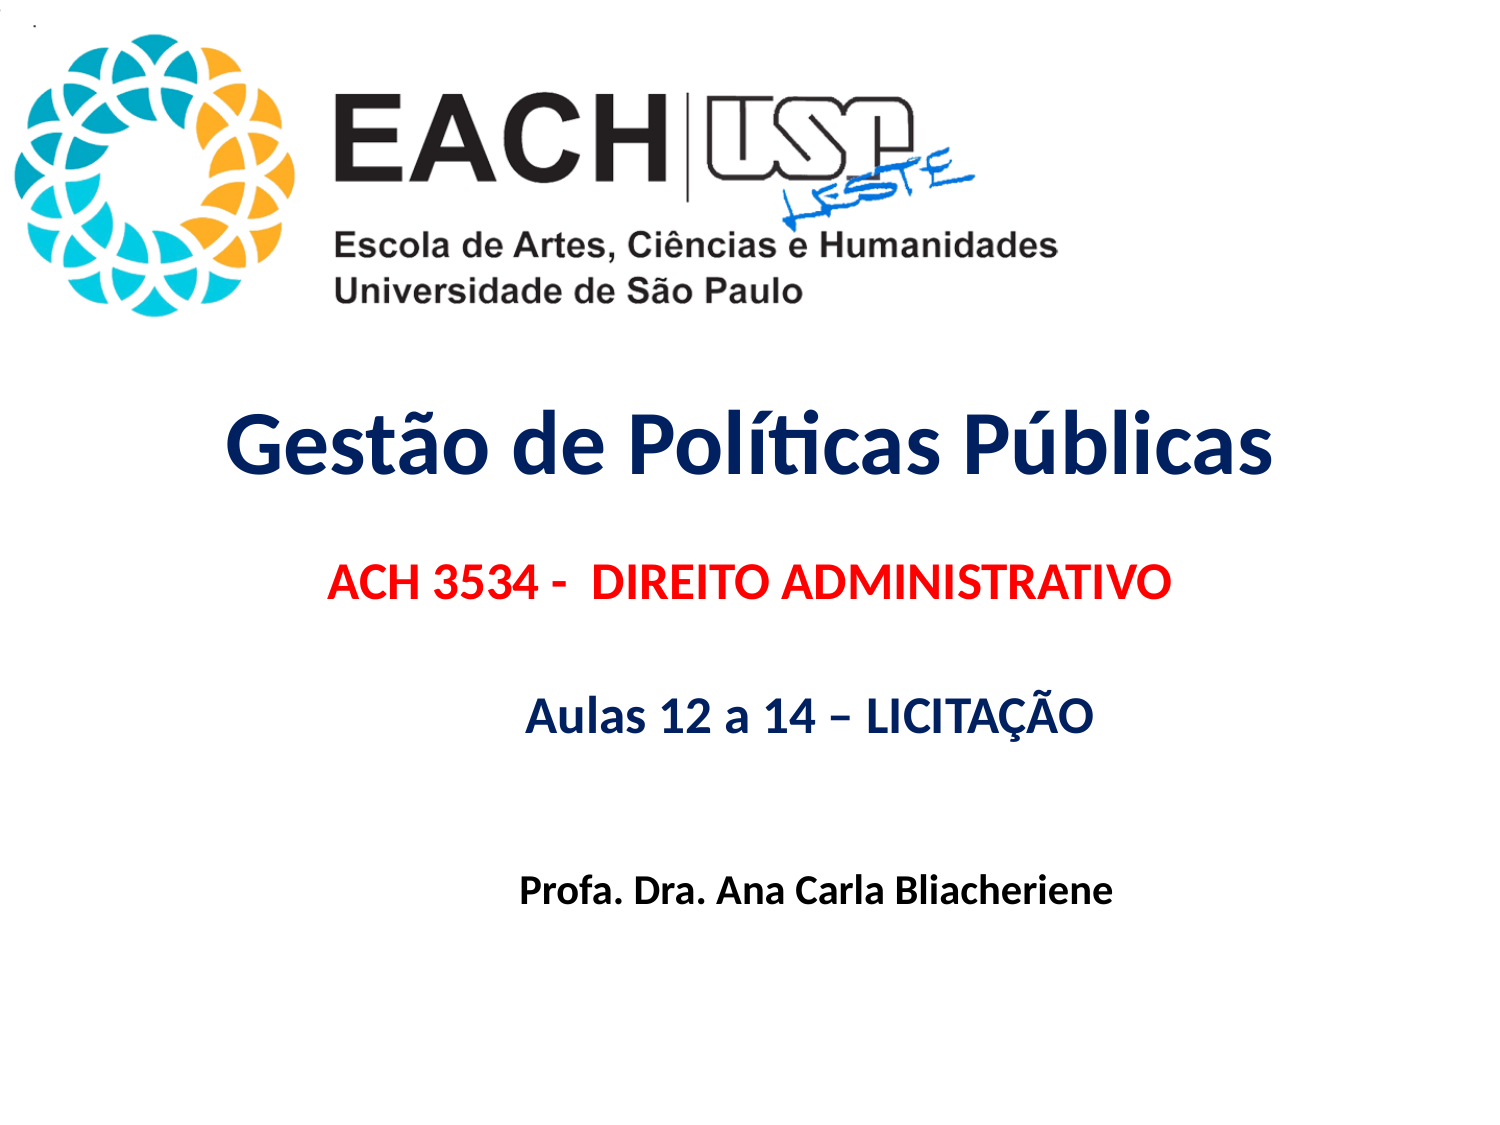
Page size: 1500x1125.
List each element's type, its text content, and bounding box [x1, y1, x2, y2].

subtitle ACH 3534 - DIREITO ADMINISTRATIVO Aulas 12 a 14 – LICITAÇÃO Profa. Dra. Ana Carla Bliacheriene [225, 538, 1275, 925]
title Gestão de Políticas Públicas [112, 349, 1388, 528]
picture [0, 0, 1153, 397]
